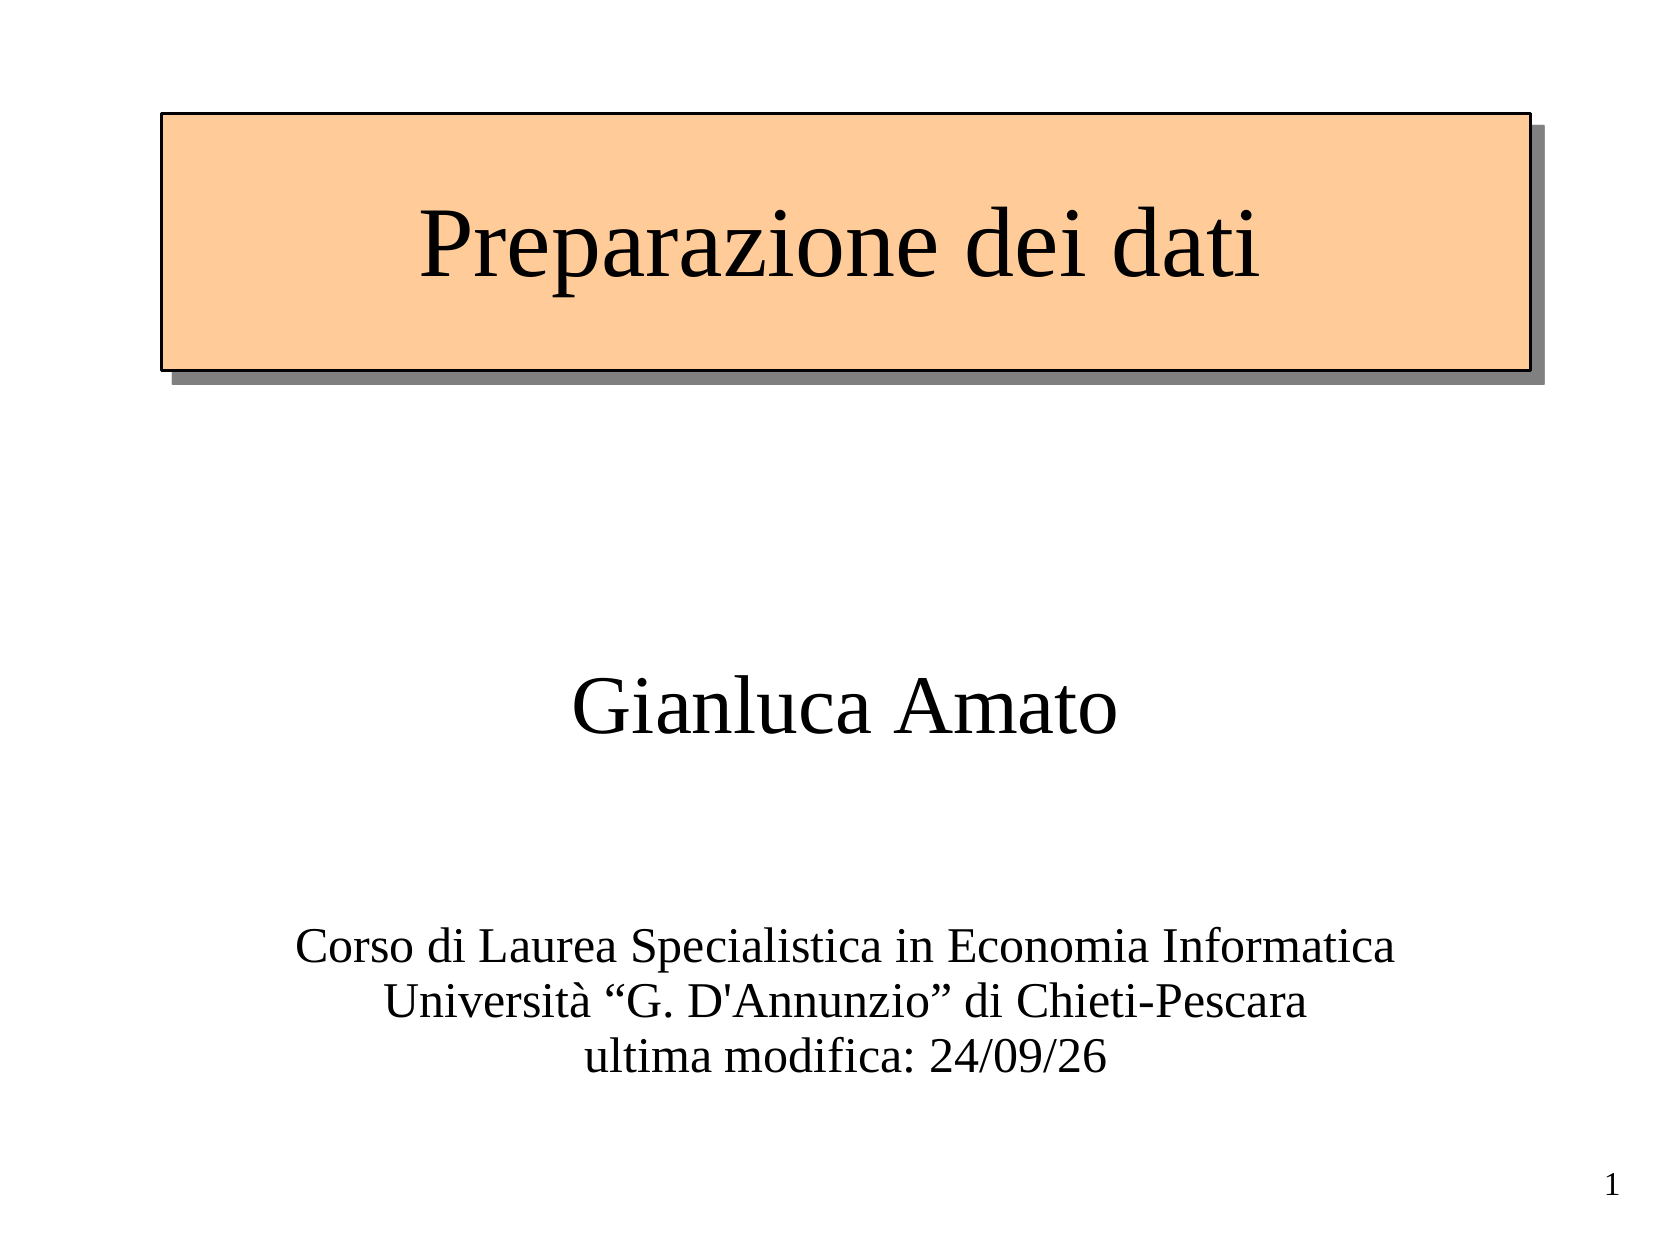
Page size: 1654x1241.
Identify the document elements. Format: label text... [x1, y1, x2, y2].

text_box Preparazione dei dati [161, 113, 1531, 371]
text_box Gianluca Amato Corso di Laurea Specialistica in Economia Informatica Università “G. D'Annunzio” di Chieti-Pescara ultima modifica: 27/03/09 [250, 659, 1443, 1084]
